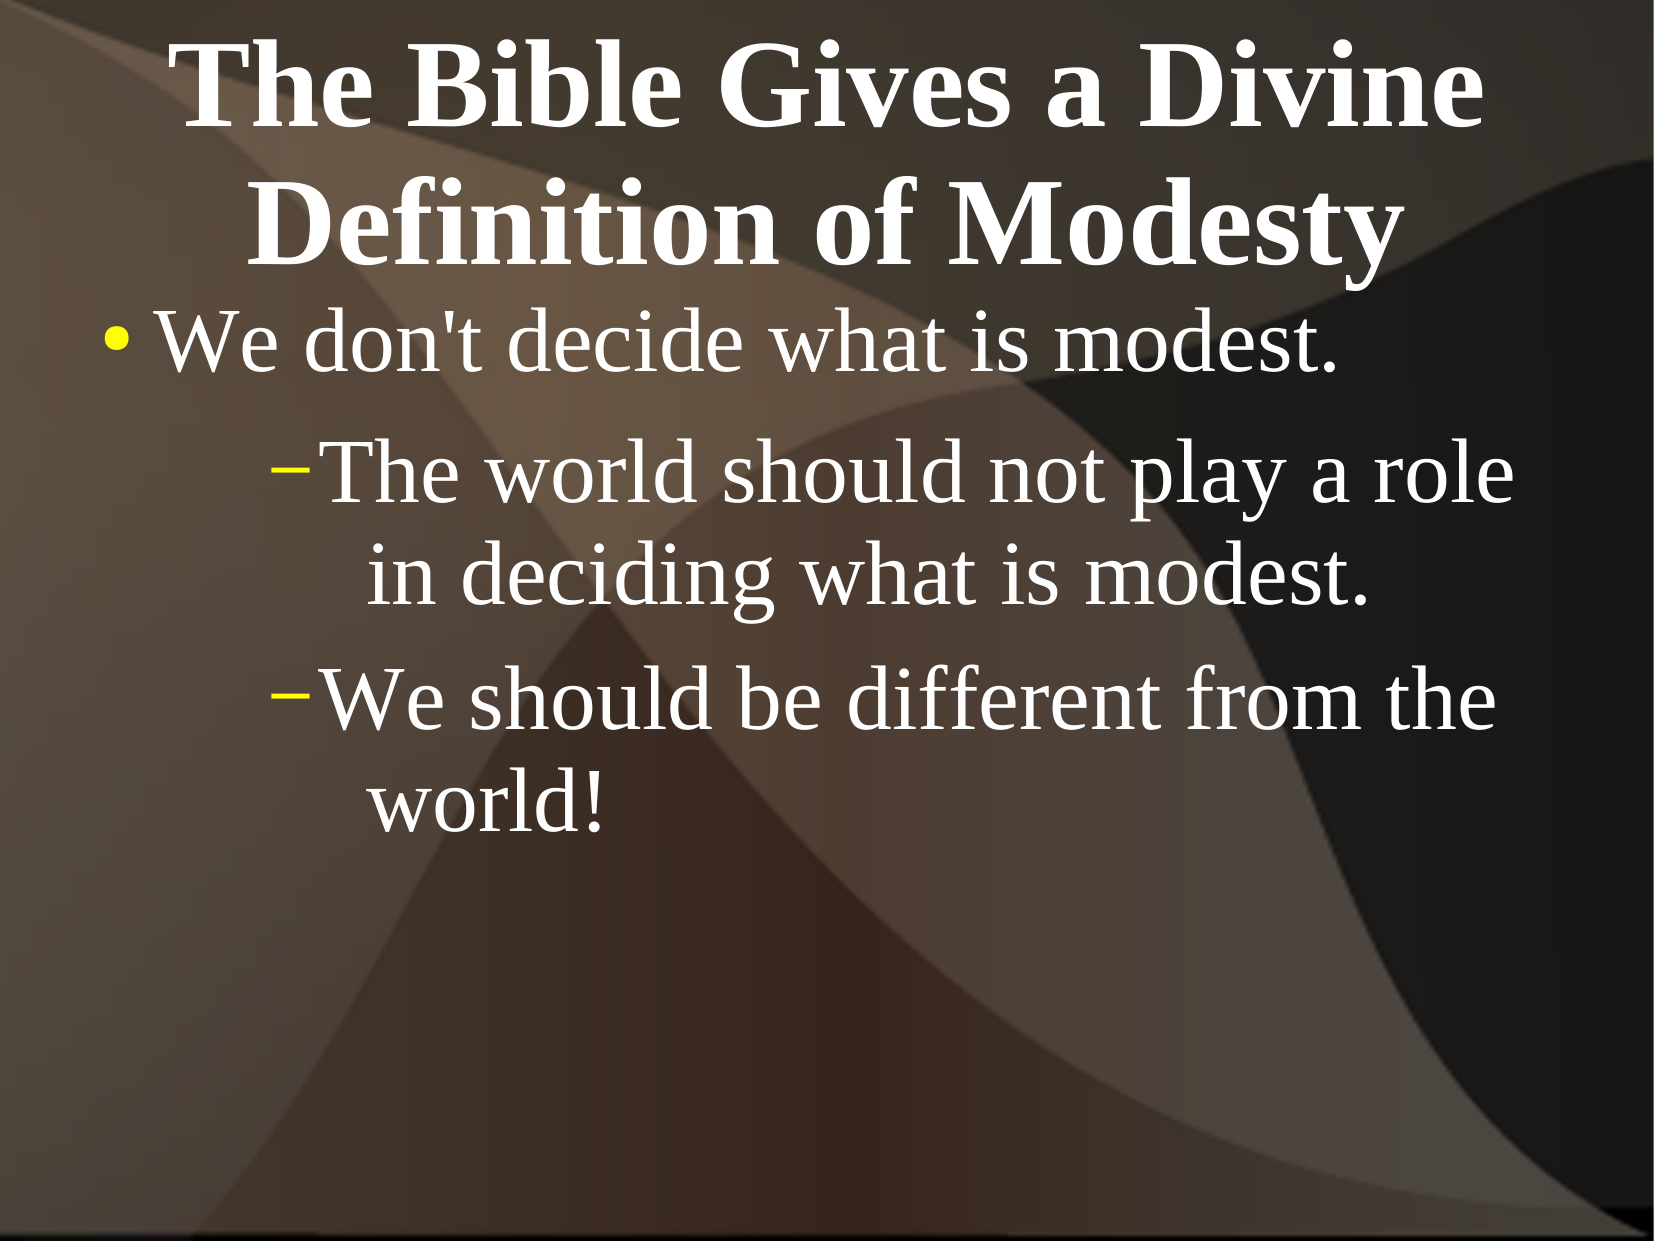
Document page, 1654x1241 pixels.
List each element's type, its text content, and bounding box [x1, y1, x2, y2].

list We don't decide what is modest. The world should not play a role in deciding what is modest. We should be different from the world! [82, 290, 1571, 1109]
title The Bible Gives a Divine Definition of Modesty [82, 14, 1571, 290]
picture [0, 0, 1654, 1241]
